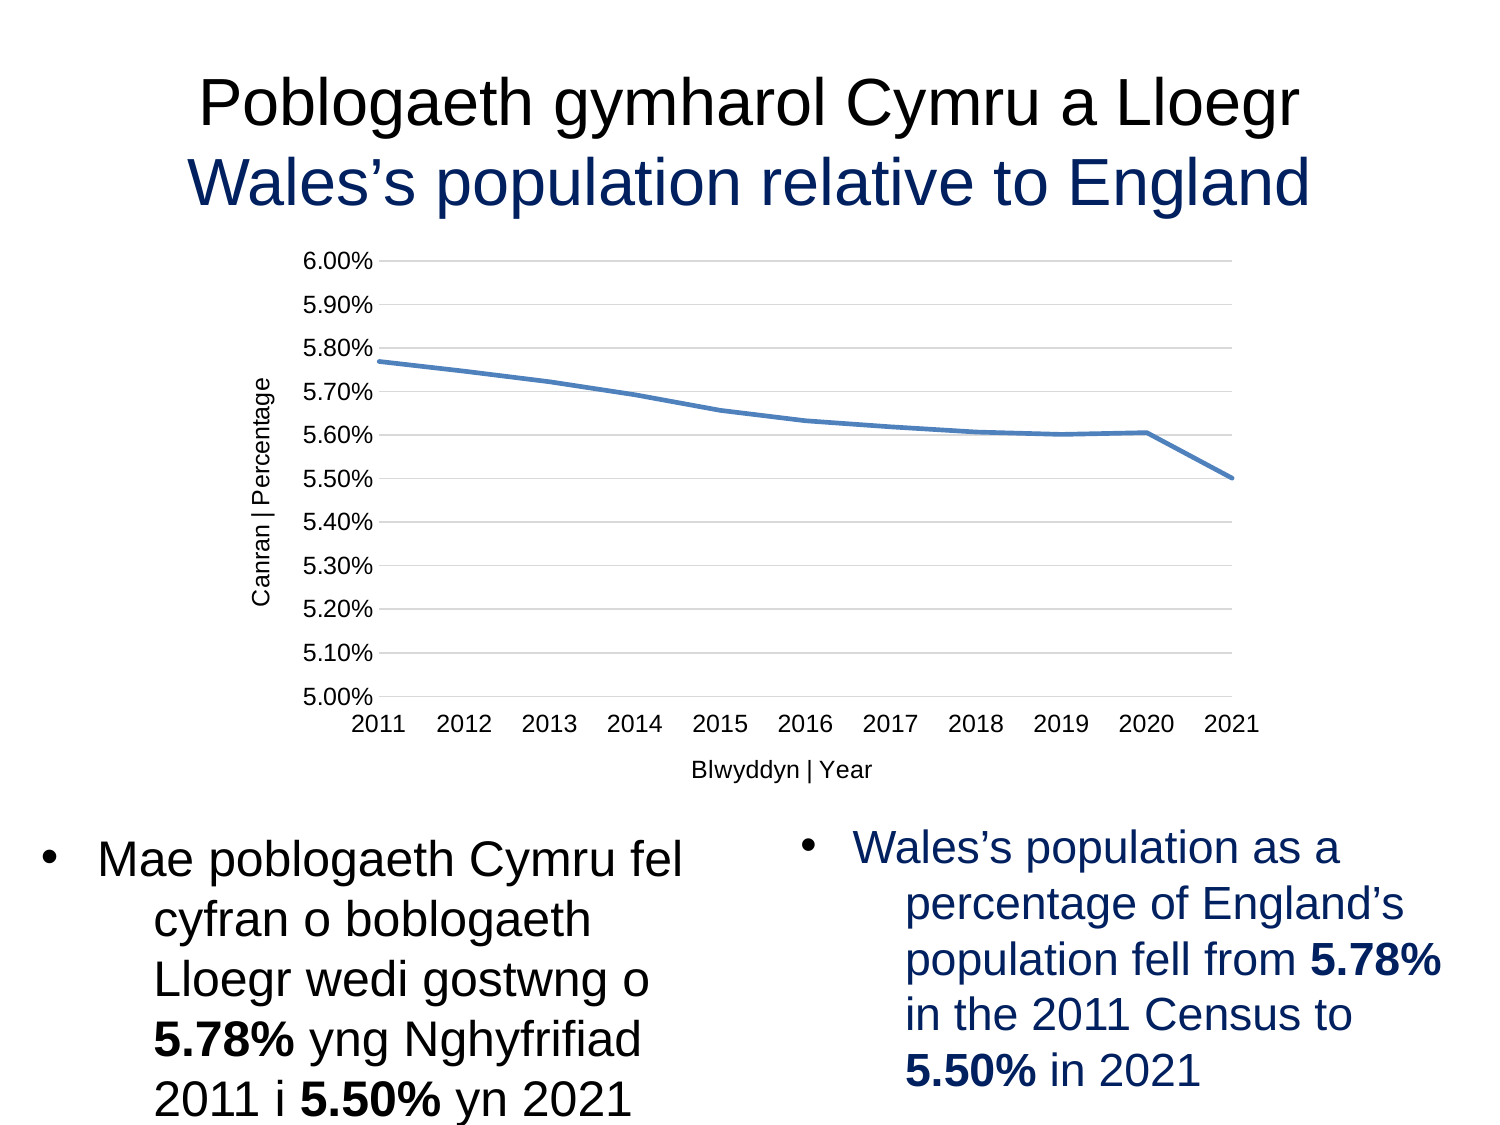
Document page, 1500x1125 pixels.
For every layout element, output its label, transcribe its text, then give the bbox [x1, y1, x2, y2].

list Mae poblogaeth Cymru fel cyfran o boblogaeth Lloegr wedi gostwng o 5.78% yng Nghyfrifiad 2011 i 5.50% yn 2021 [25, 819, 748, 1125]
title Poblogaeth gymharol Cymru a Lloegr Wales’s population relative to England [75, 45, 1426, 233]
text_box Wales’s population as a percentage of England’s population fell from 5.78% in the 2011 Census to 5.50% in 2021 [785, 809, 1472, 1125]
chart [213, 236, 1282, 816]
